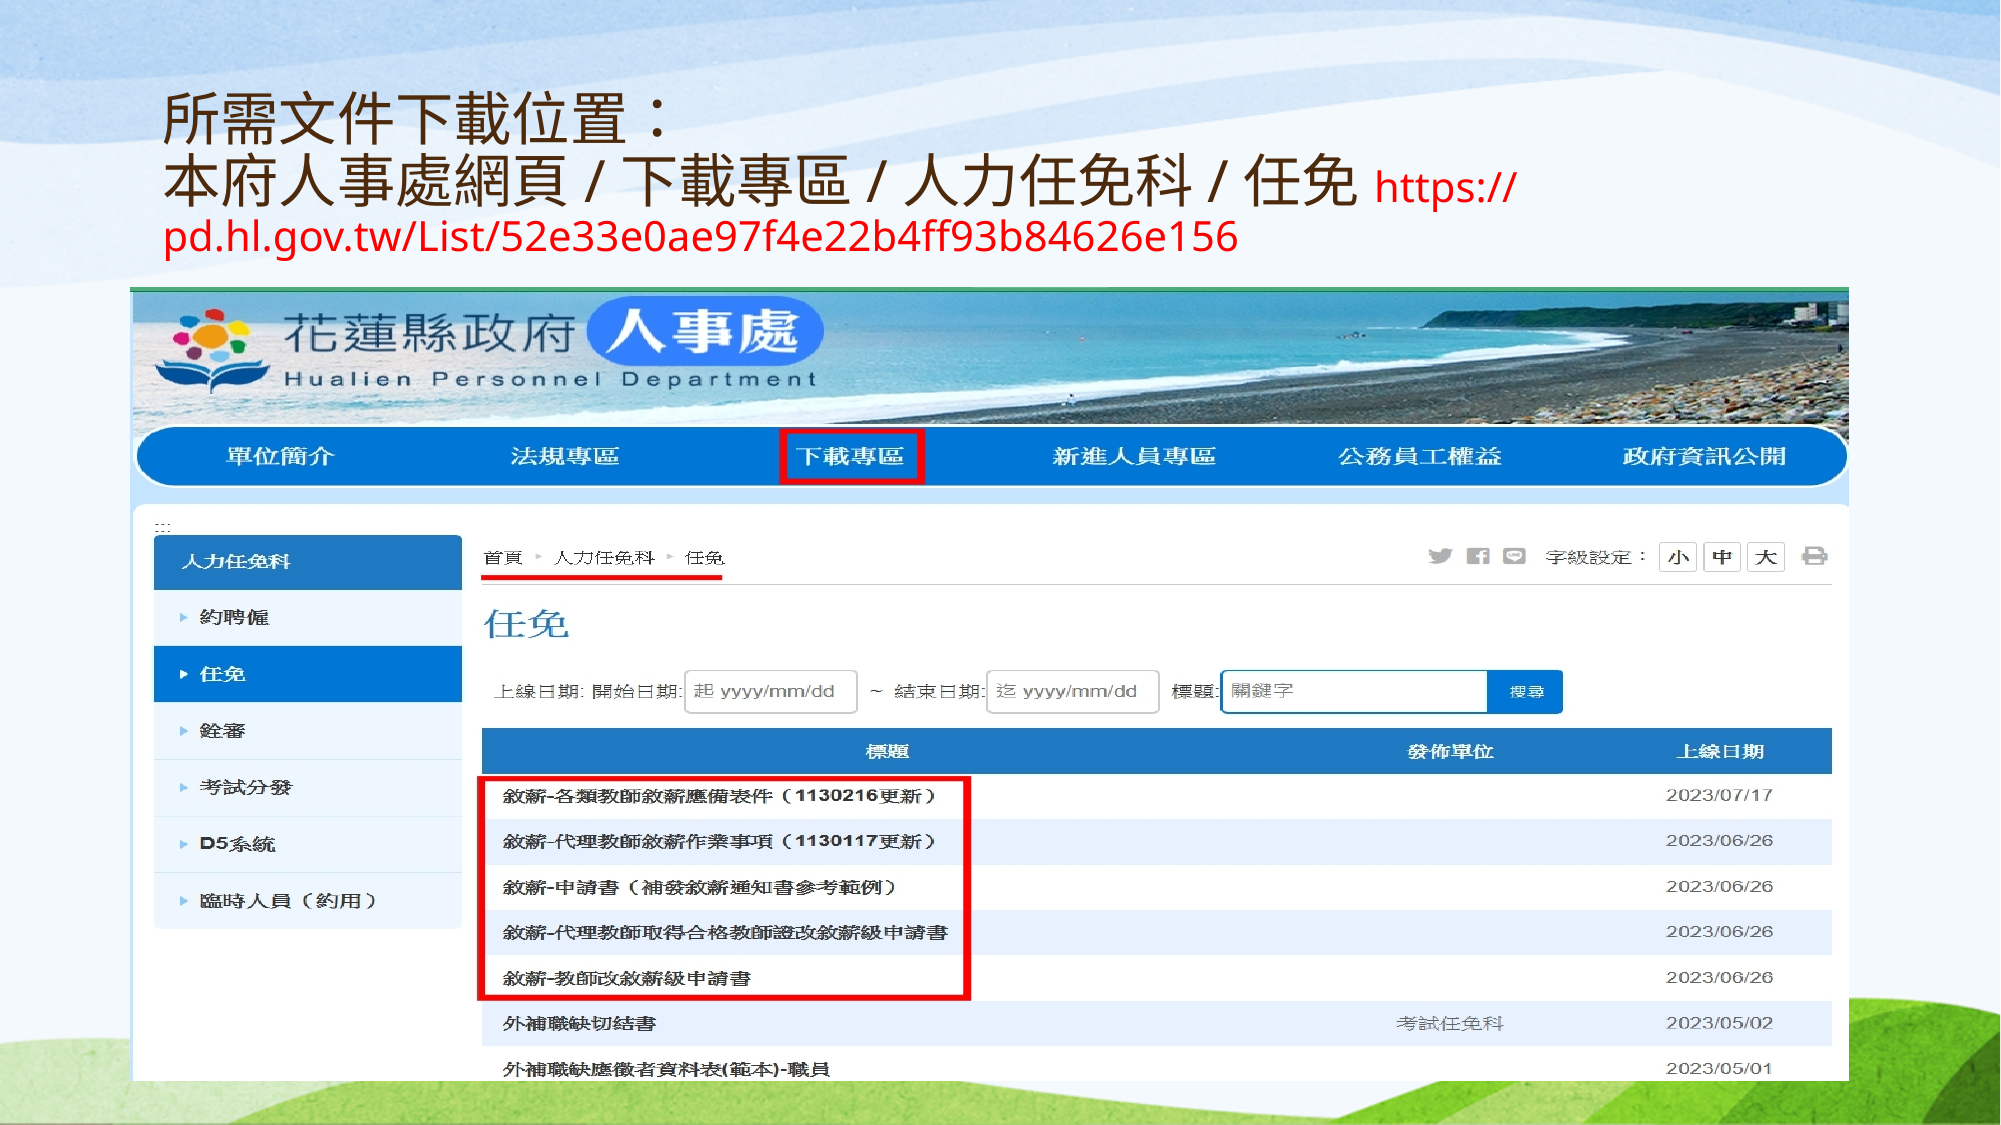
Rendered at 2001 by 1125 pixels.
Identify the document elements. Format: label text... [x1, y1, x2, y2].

title 所需文件下載位置： 本府人事處網頁/下載專區/人力任免科/任免https://pd.hl.gov.tw/List/52e33e0ae97f4e22b4ff93b84626e156 [147, 28, 1798, 269]
picture [0, 0, 2001, 1125]
